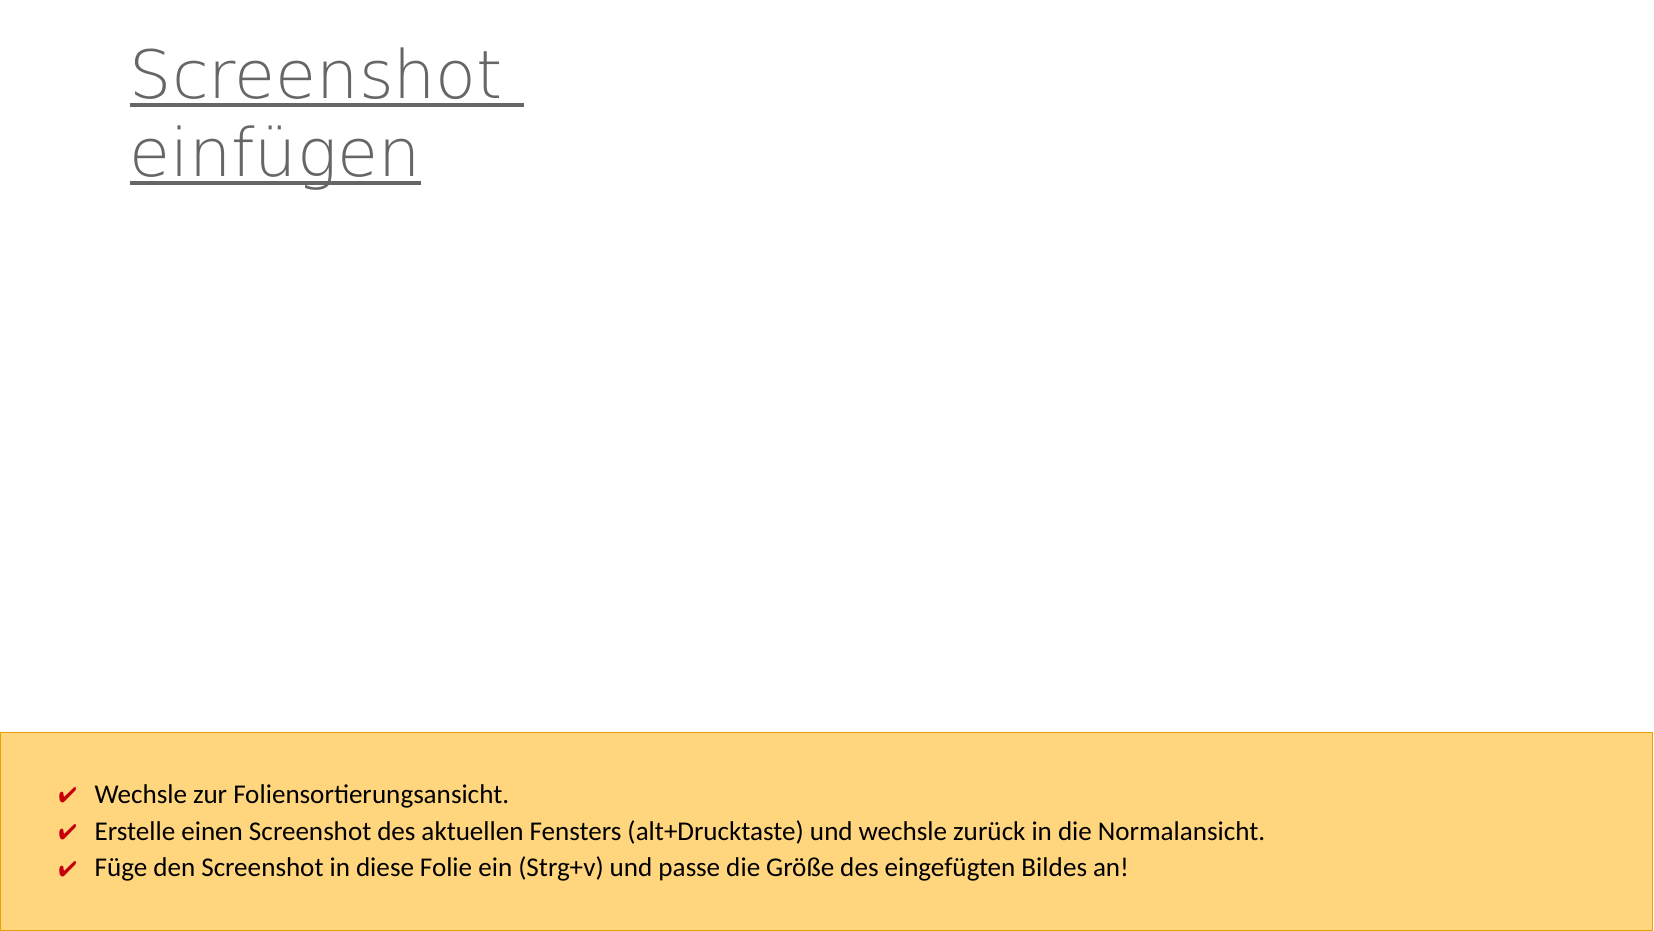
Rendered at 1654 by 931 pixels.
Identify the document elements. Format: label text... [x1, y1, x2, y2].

title Screenshot einfügen [129, 36, 626, 193]
text_box Wechsle zur Foliensortierungsansicht. Erstelle einen Screenshot des aktuellen Fensters (alt+Drucktaste) und wechsle zurück in die Normalansicht. Füge den Screenshot in diese Folie ein (Strg+v) und passe die Größe des eingefügten Bildes an! [0, 732, 1653, 931]
